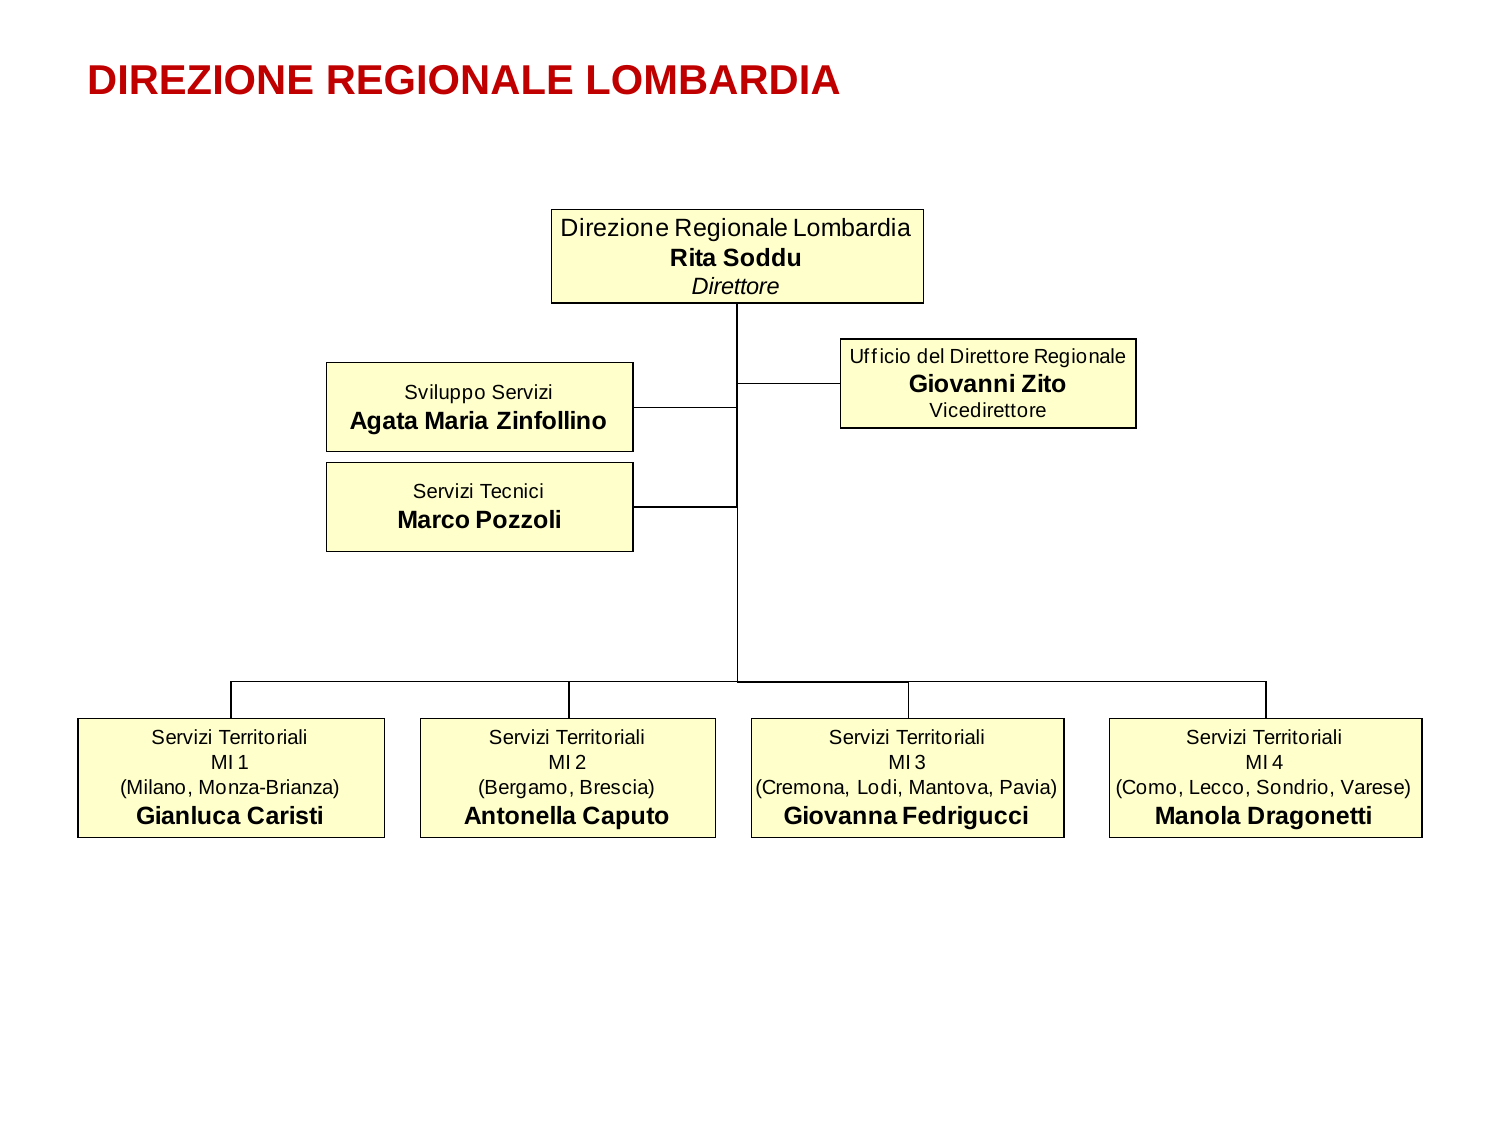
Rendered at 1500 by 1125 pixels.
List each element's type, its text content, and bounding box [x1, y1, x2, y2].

title DIREZIONE REGIONALE LOMBARDIA [72, 45, 1462, 128]
picture [75, 203, 1425, 839]
